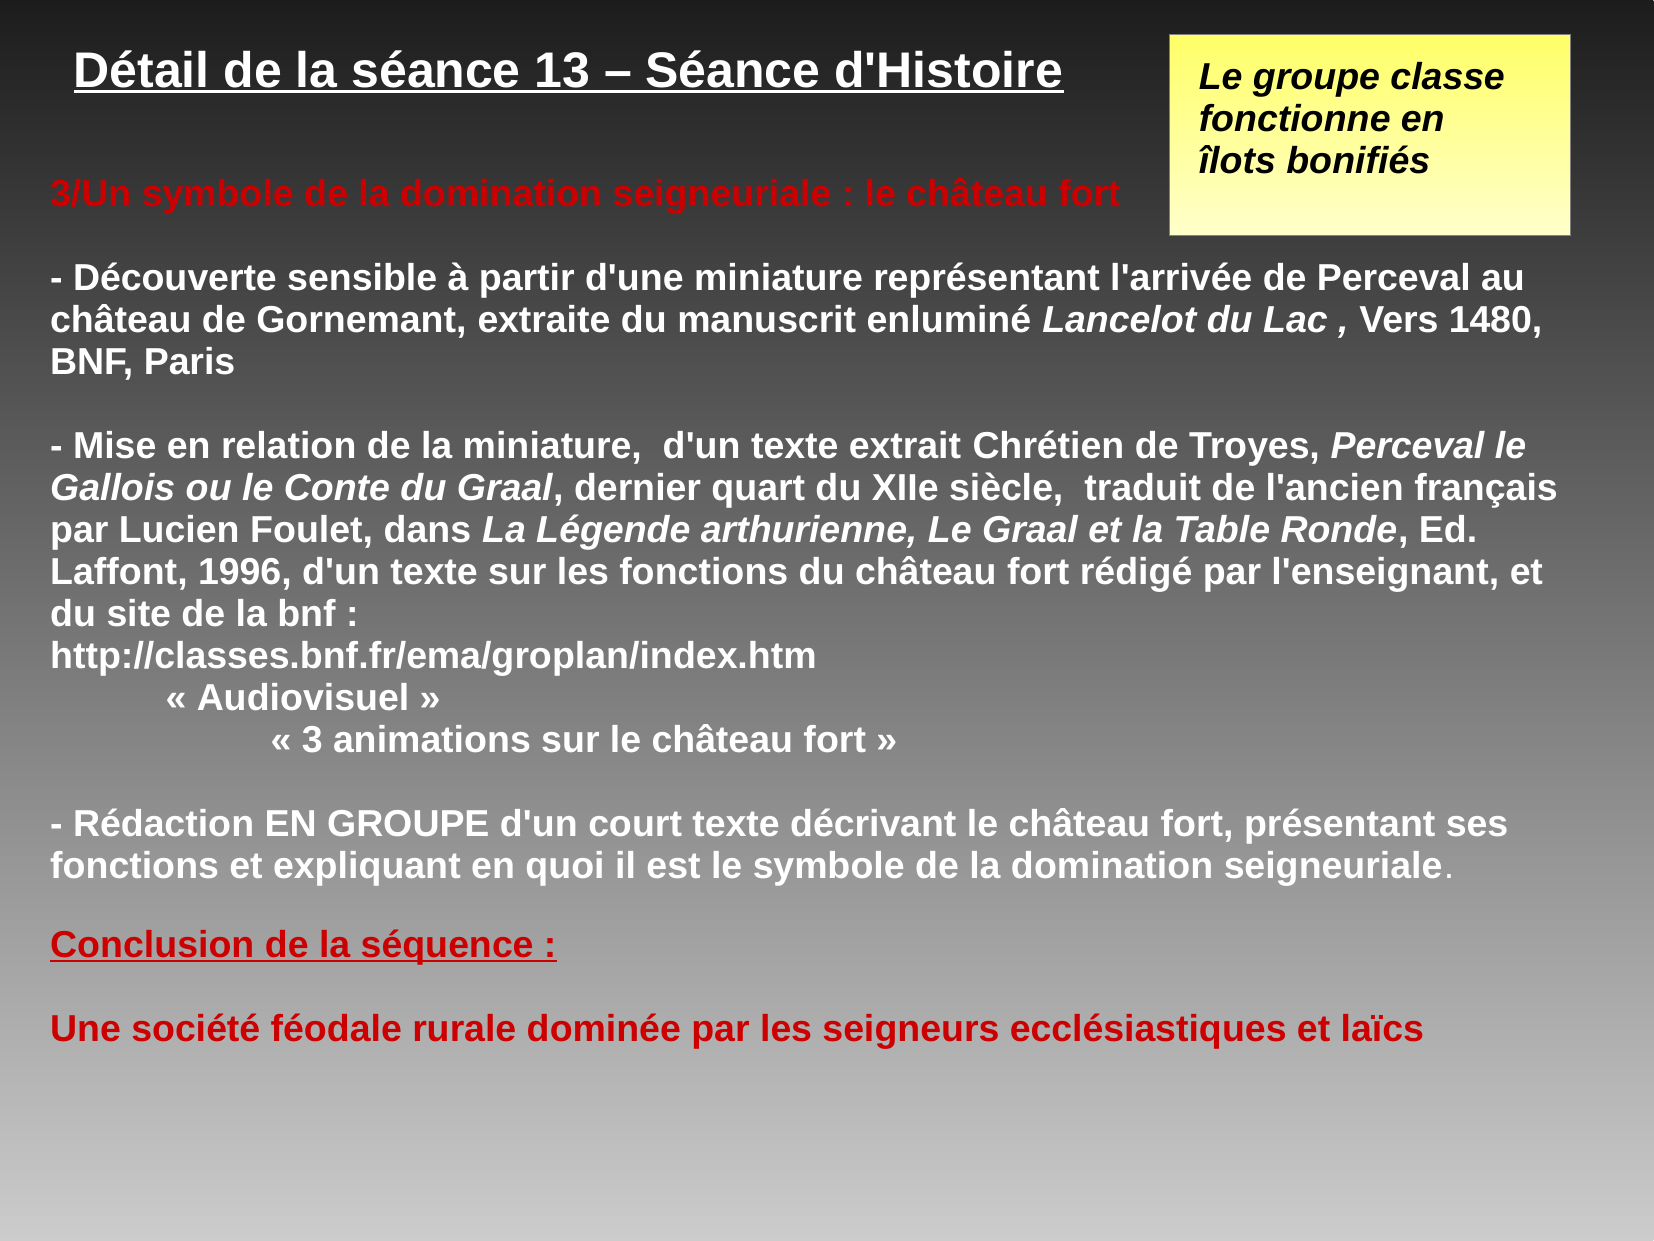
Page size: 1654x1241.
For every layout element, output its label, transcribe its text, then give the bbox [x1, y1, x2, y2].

text_box [1169, 34, 1571, 236]
text_box Détail de la séance 13 – Séance d'Histoire [59, 34, 1169, 164]
text_box 3/Un symbole de la domination seigneuriale : le château fort - Découverte sensible à partir d'une miniature représentant l'arrivée de Perceval au château de Gornemant, extraite du manuscrit enluminé Lancelot du Lac , Vers 1480, BNF, Paris - Mise en relation de la miniature, d'un texte extrait Chrétien de Troyes, Perceval le Gallois ou le Conte du Graal, dernier quart du XIIe siècle, traduit de l'ancien français par Lucien Foulet, dans La Légende arthurienne, Le Graal et la Table Ronde, Ed. Laffont, 1996, d'un texte sur les fonctions du château fort rédigé par l'enseignant, et du site de la bnf : http://classes.bnf.fr/ema/groplan/index.htm « Audiovisuel » « 3 animations sur le château fort » - Rédaction EN GROUPE d'un court texte décrivant le château fort, présentant ses fonctions et expliquant en quoi il est le symbole de la domination seigneuriale. Conclusion de la séquence : Une société féodale rurale dominée par les seigneurs ecclésiastiques et laïcs [35, 165, 1583, 1126]
text_box Le groupe classe fonctionne en îlots bonifiés [1183, 48, 1548, 236]
